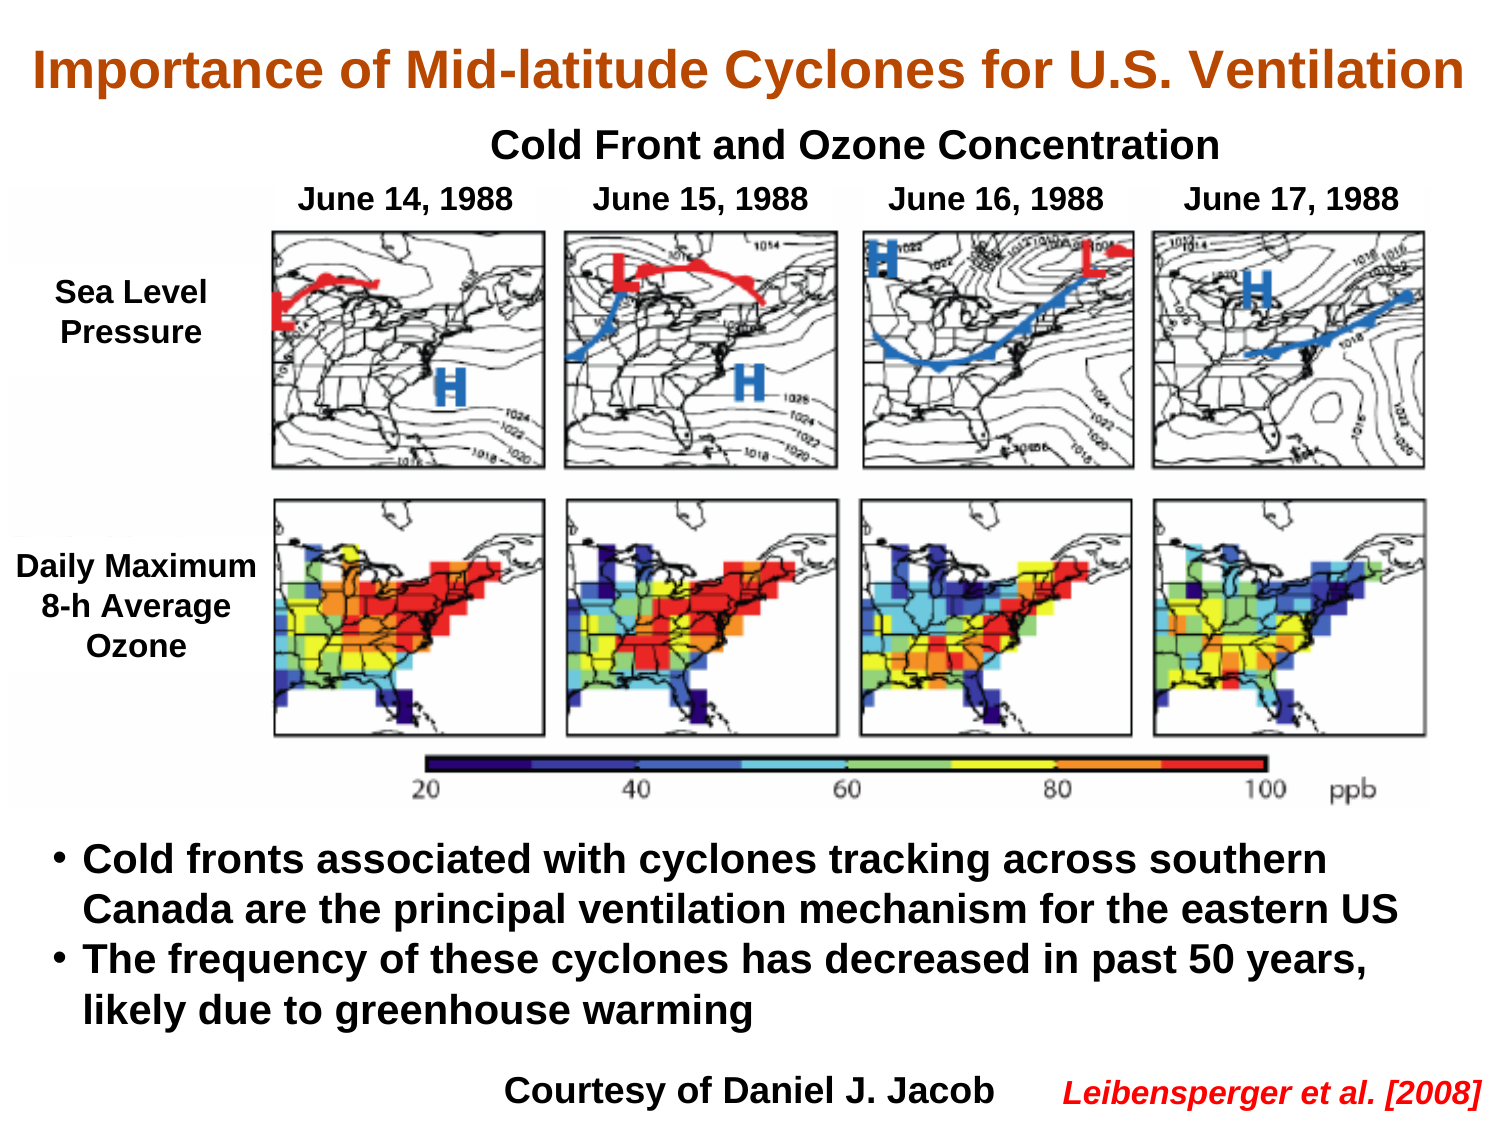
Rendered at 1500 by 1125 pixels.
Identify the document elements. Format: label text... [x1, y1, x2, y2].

text_box June 14, 1988 [274, 170, 537, 225]
text_box Cold Front and Ozone Concentration [475, 110, 1263, 176]
text_box Sea Level Pressure [0, 262, 263, 378]
picture [0, 178, 1448, 812]
text_box June 15, 1988 [569, 170, 833, 225]
text_box Importance of Mid-latitude Cyclones for U.S. Ventilation [0, 32, 1500, 123]
text_box June 17, 1988 [1160, 170, 1423, 225]
text_box Leibensperger et al. [2008] [1047, 1063, 1497, 1119]
text_box Daily Maximum 8-h Average Ozone [0, 536, 274, 672]
text_box Cold fronts associated with cyclones tracking across southern Canada are the principal ventilation mechanism for the eastern US The frequency of these cyclones has decreased in past 50 years, likely due to greenhouse warming [37, 824, 1463, 1041]
text_box June 16, 1988 [864, 170, 1128, 225]
text_box Courtesy of Daniel J. Jacob [489, 1058, 1011, 1120]
